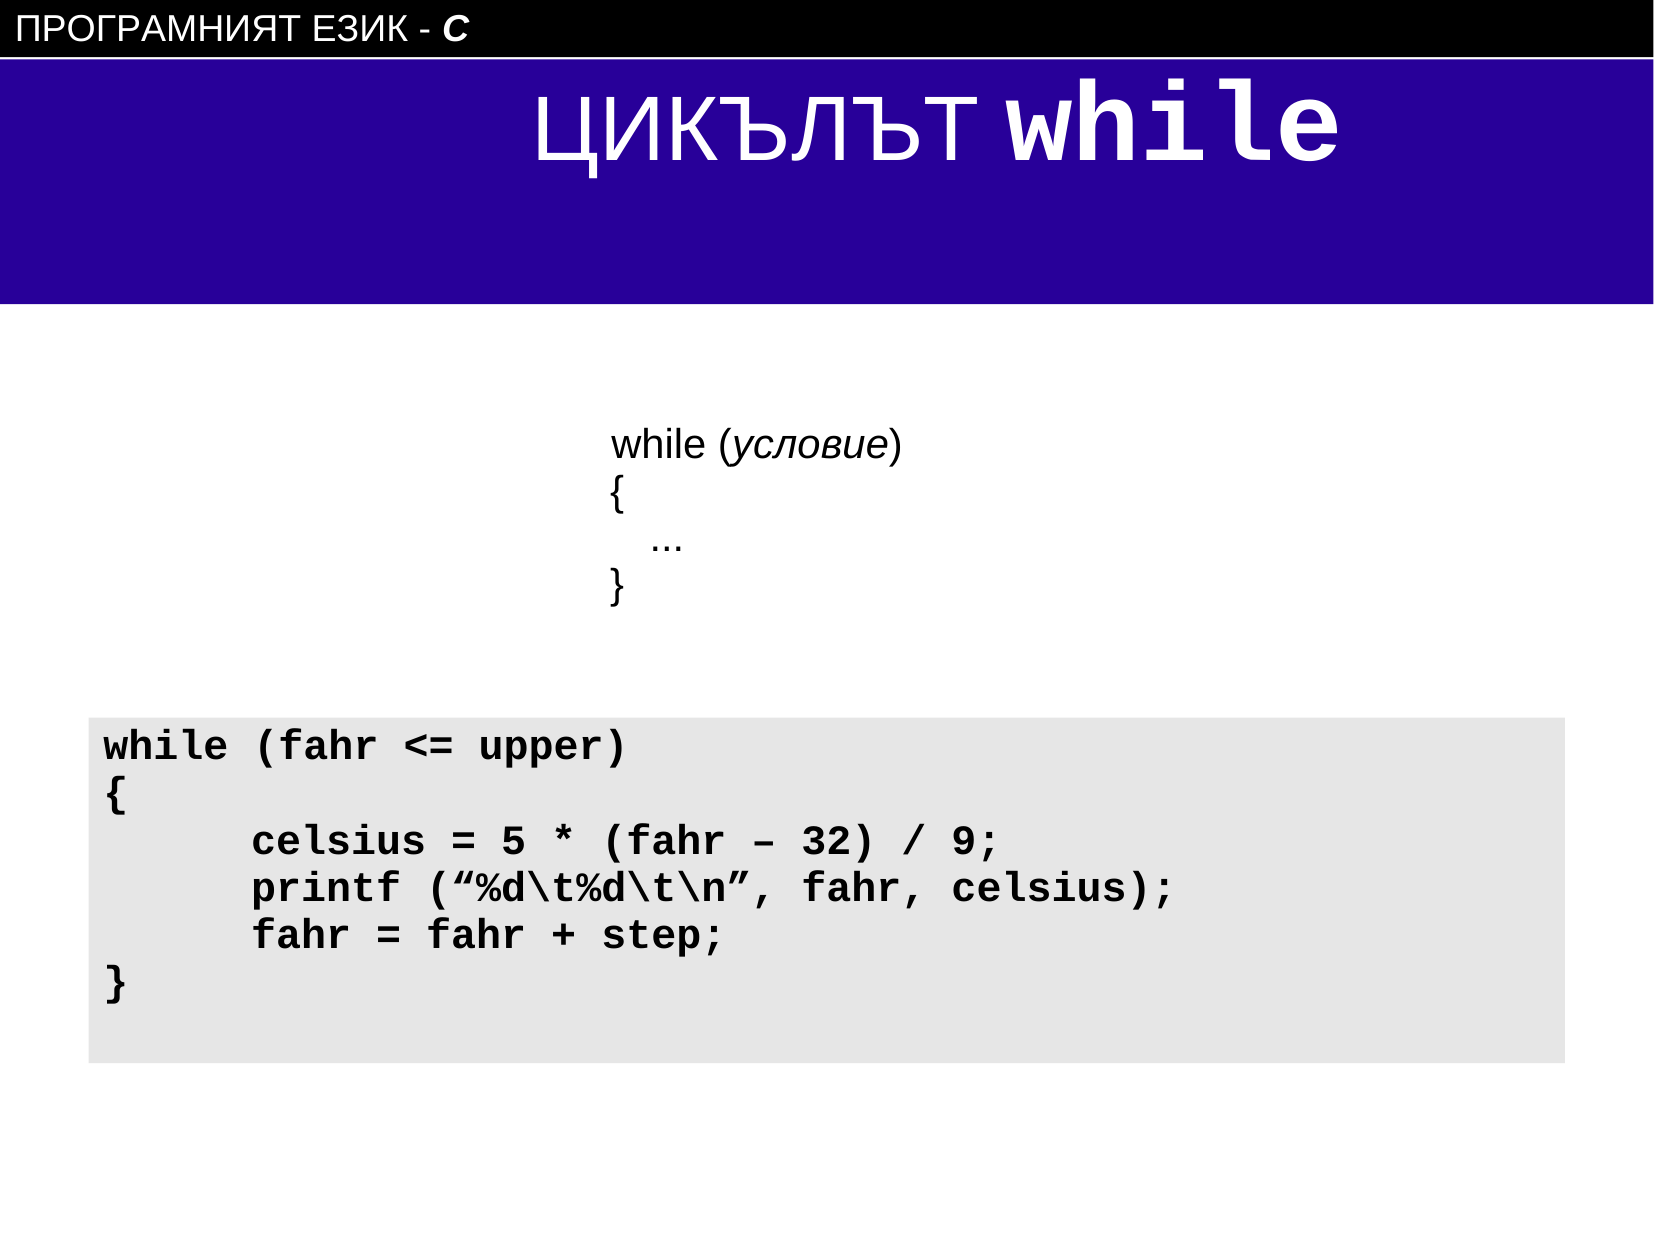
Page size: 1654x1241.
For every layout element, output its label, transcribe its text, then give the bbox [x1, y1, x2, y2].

text_box ЦИКЪЛЪТ while [0, 59, 1654, 305]
text_box while (условие) { ... } [561, 413, 975, 615]
text_box while (fahr <= upper) { celsius = 5 * (fahr – 32) / 9; printf (“%d\t%d\t\n”, fahr, celsius); fahr = fahr + step; } [88, 717, 1565, 1064]
text_box ПРОГРАМНИЯT ЕЗИК - С [0, 0, 1654, 58]
